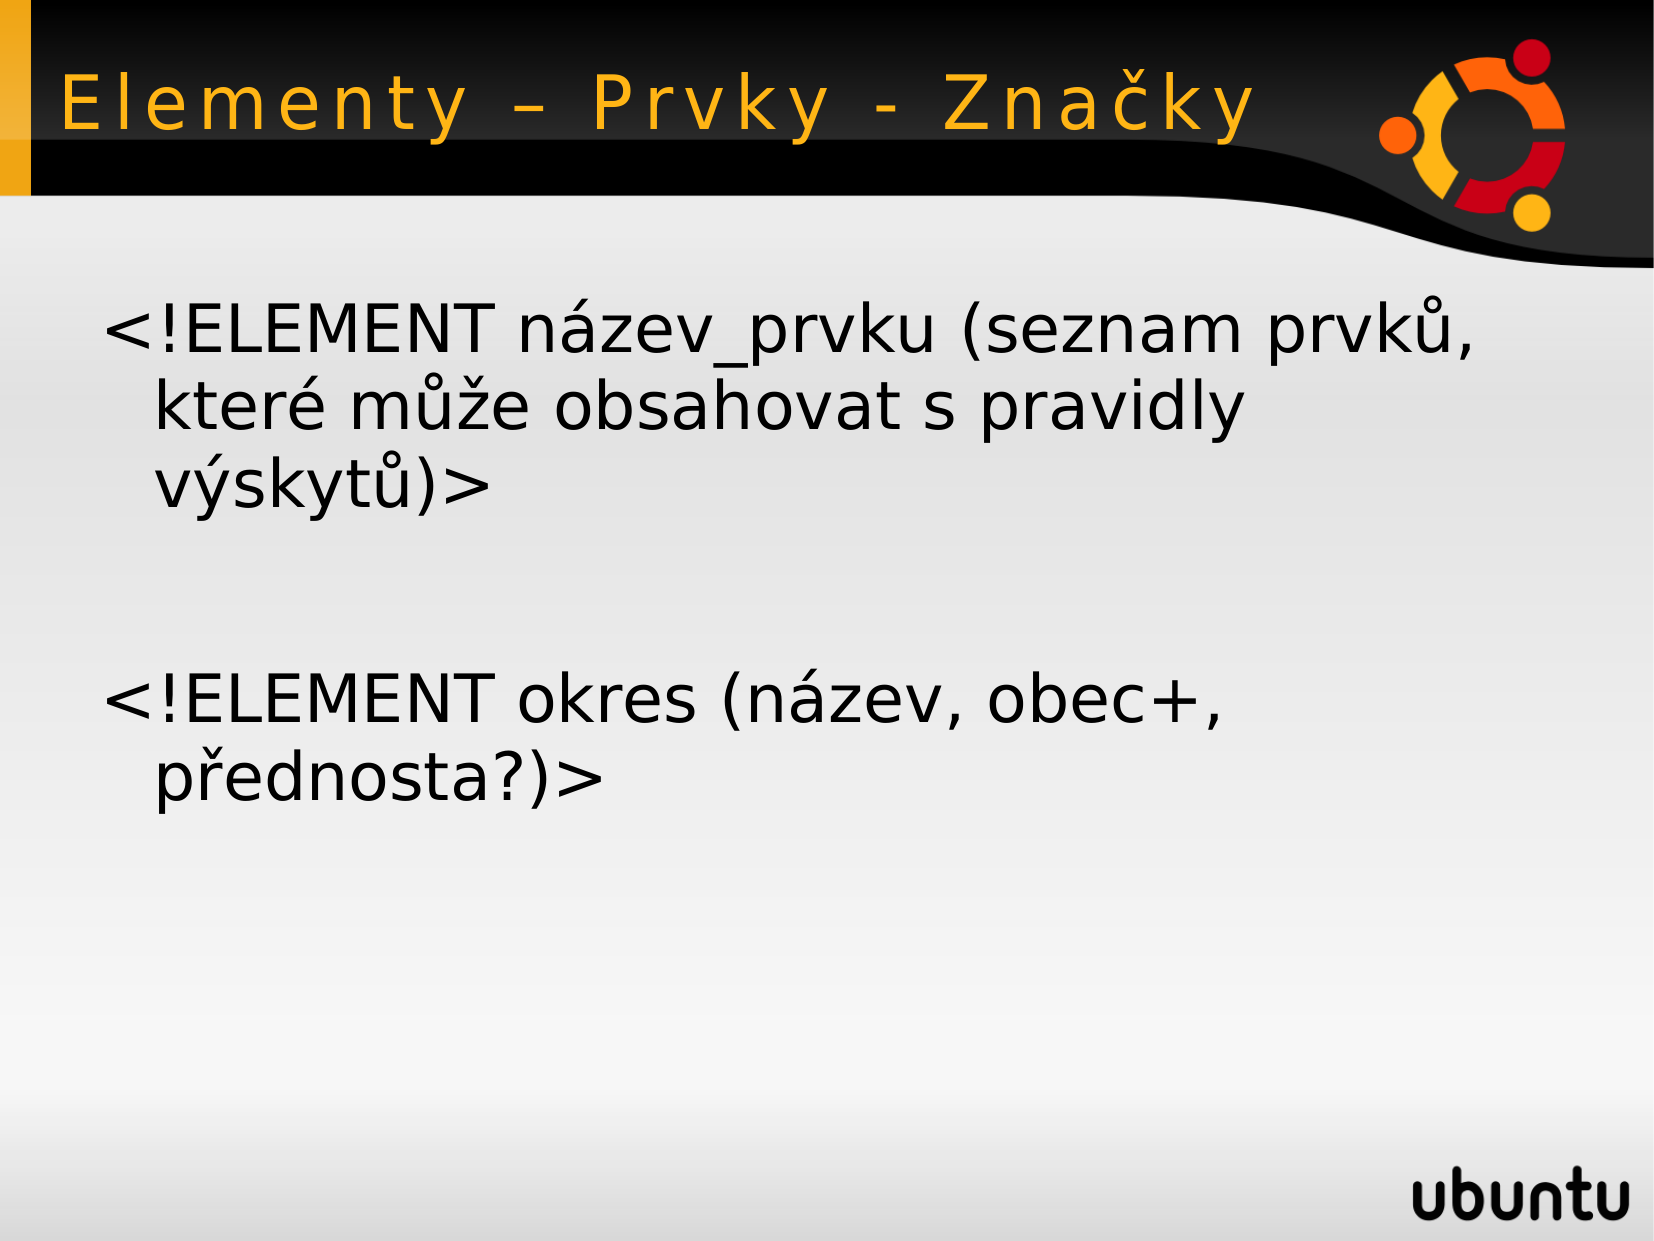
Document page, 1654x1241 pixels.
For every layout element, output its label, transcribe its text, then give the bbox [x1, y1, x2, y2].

picture [0, 0, 1654, 1241]
list <!ELEMENT název_prvku (seznam prvků, které může obsahovat s pravidly výskytů)> <!ELEMENT okres (název, obec+, přednosta?)> [82, 290, 1571, 1109]
title Elementy – Prvky - Značky [59, 29, 1270, 178]
